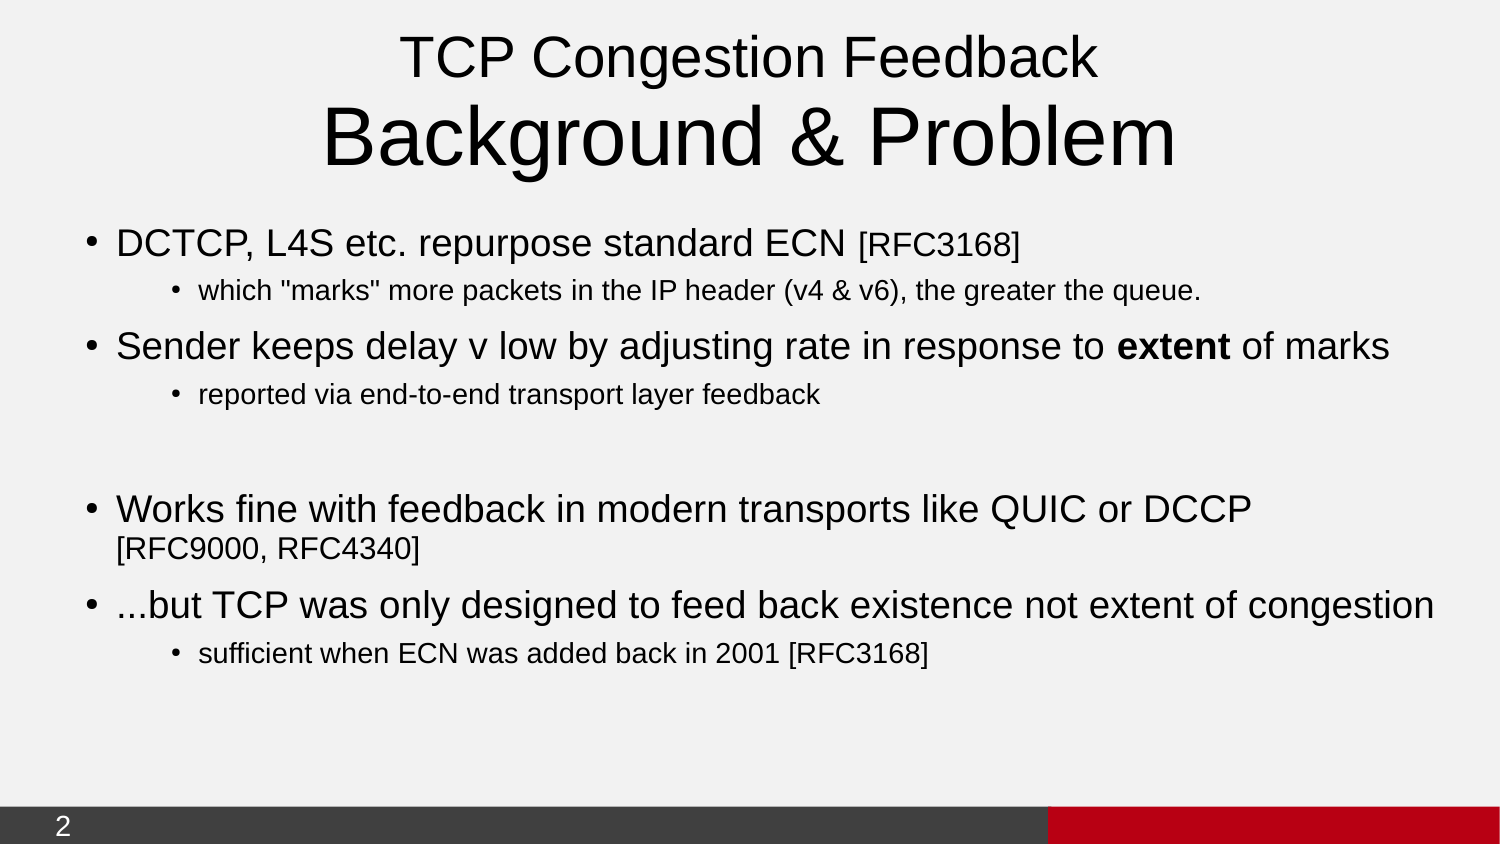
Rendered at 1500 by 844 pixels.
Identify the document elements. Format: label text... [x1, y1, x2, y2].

title TCP Congestion Feedback Background & Problem [75, 24, 1425, 184]
list DCTCP, L4S etc. repurpose standard ECN [RFC3168] which "marks" more packets in the IP header (v4 & v6), the greater the queue. Sender keeps delay v low by adjusting rate in response to extent of marks reported via end-to-end transport layer feedback Works fine with feedback in modern transports like QUIC or DCCP [RFC9000, RFC4340] ...but TCP was only designed to feed back existence not extent of congestion sufficient when ECN was added back in 2001 [RFC3168] [75, 221, 1446, 718]
